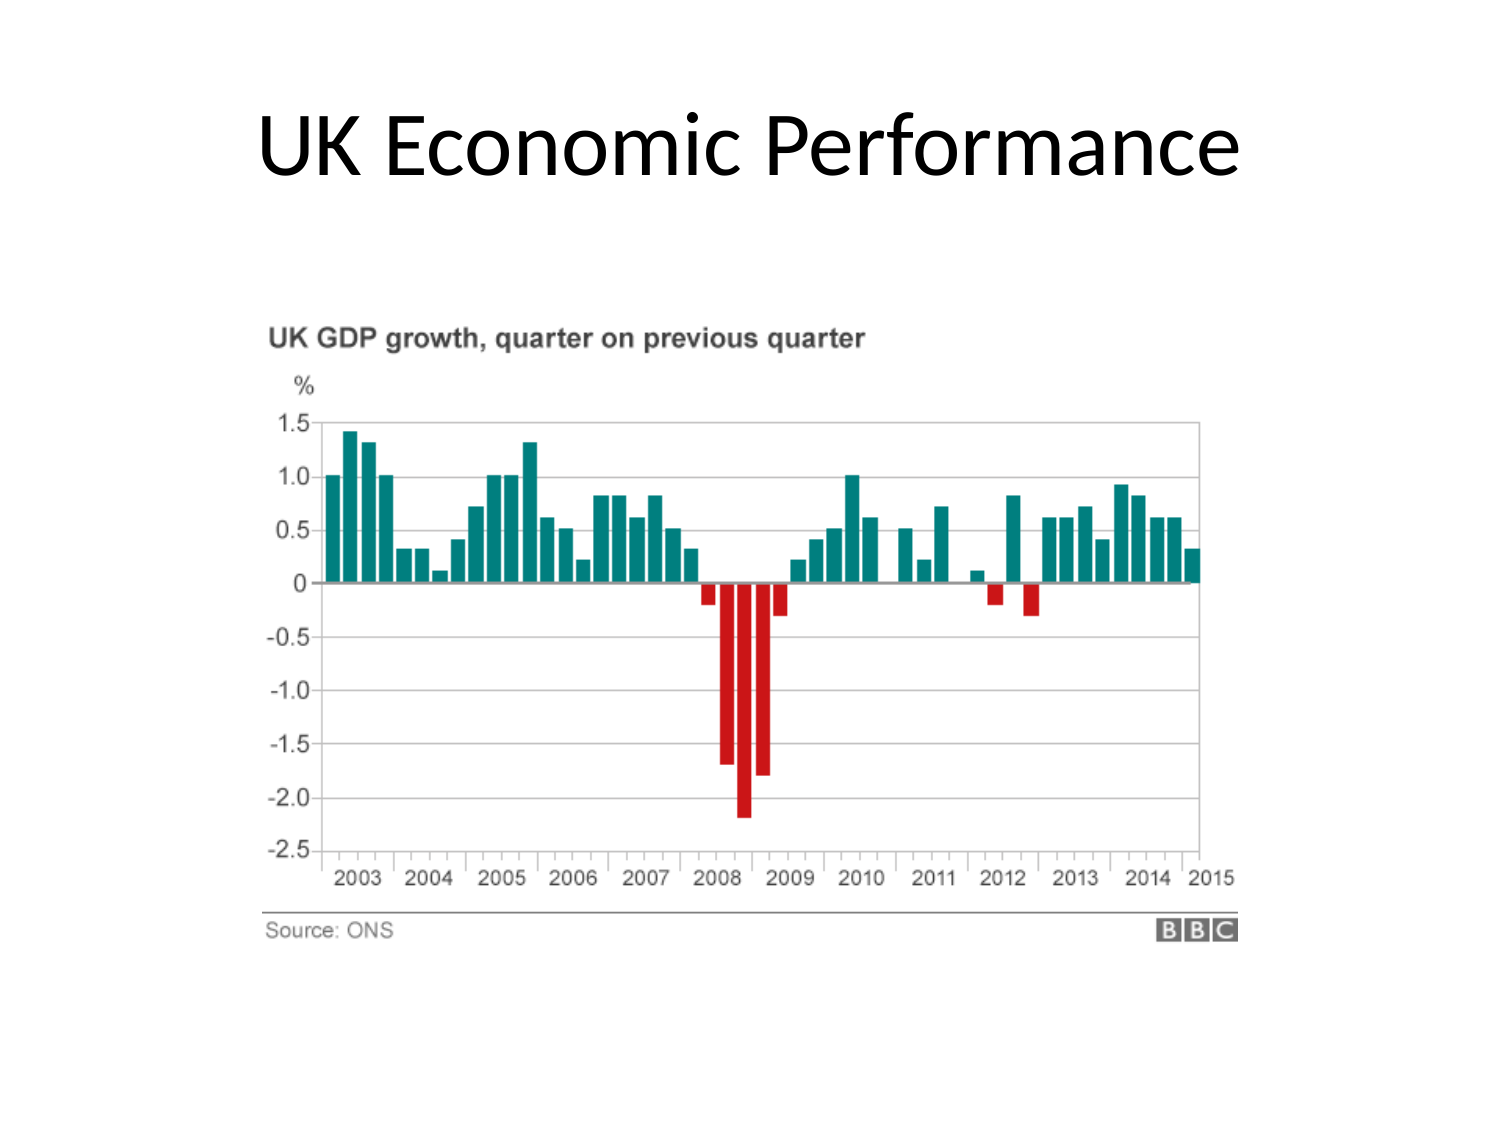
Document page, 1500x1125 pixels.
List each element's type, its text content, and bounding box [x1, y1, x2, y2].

title UK Economic Performance [75, 45, 1426, 233]
picture [262, 311, 1238, 956]
